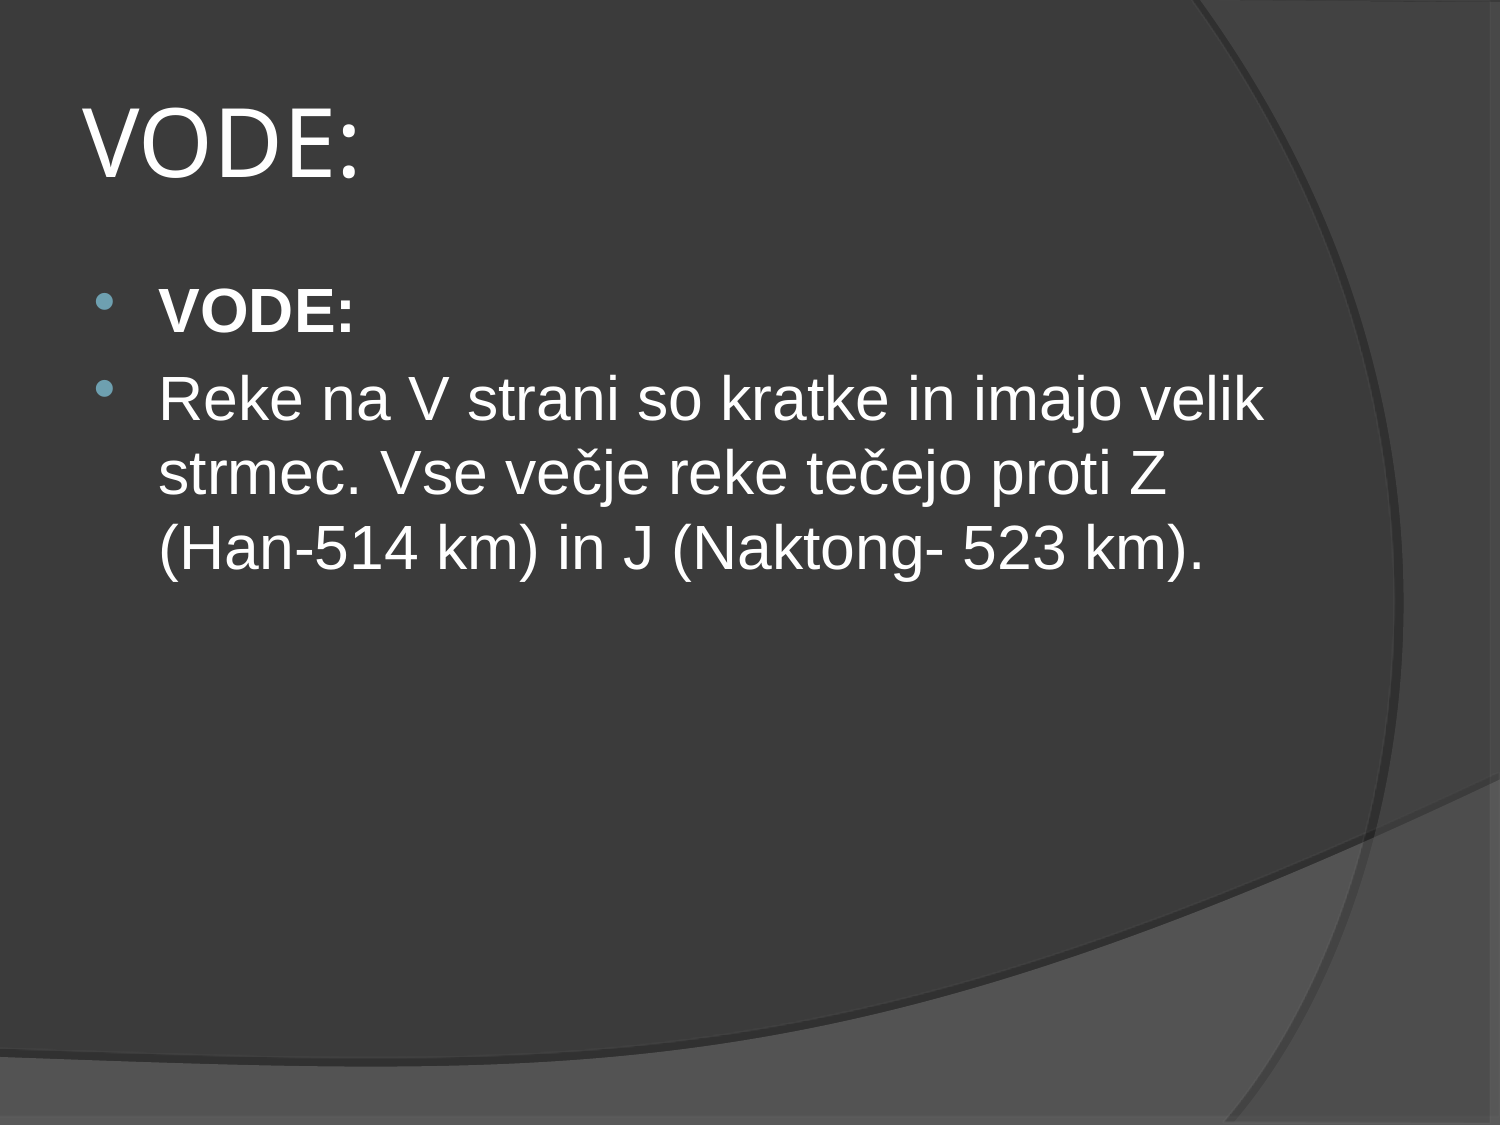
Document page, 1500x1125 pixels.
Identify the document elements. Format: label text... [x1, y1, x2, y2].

title VODE: [75, 45, 1300, 233]
list VODE: Reke na V strani so kratke in imajo velik strmec. Vse večje reke tečejo proti Z (Han-514 km) in J (Naktong- 523 km). [75, 262, 1300, 1005]
